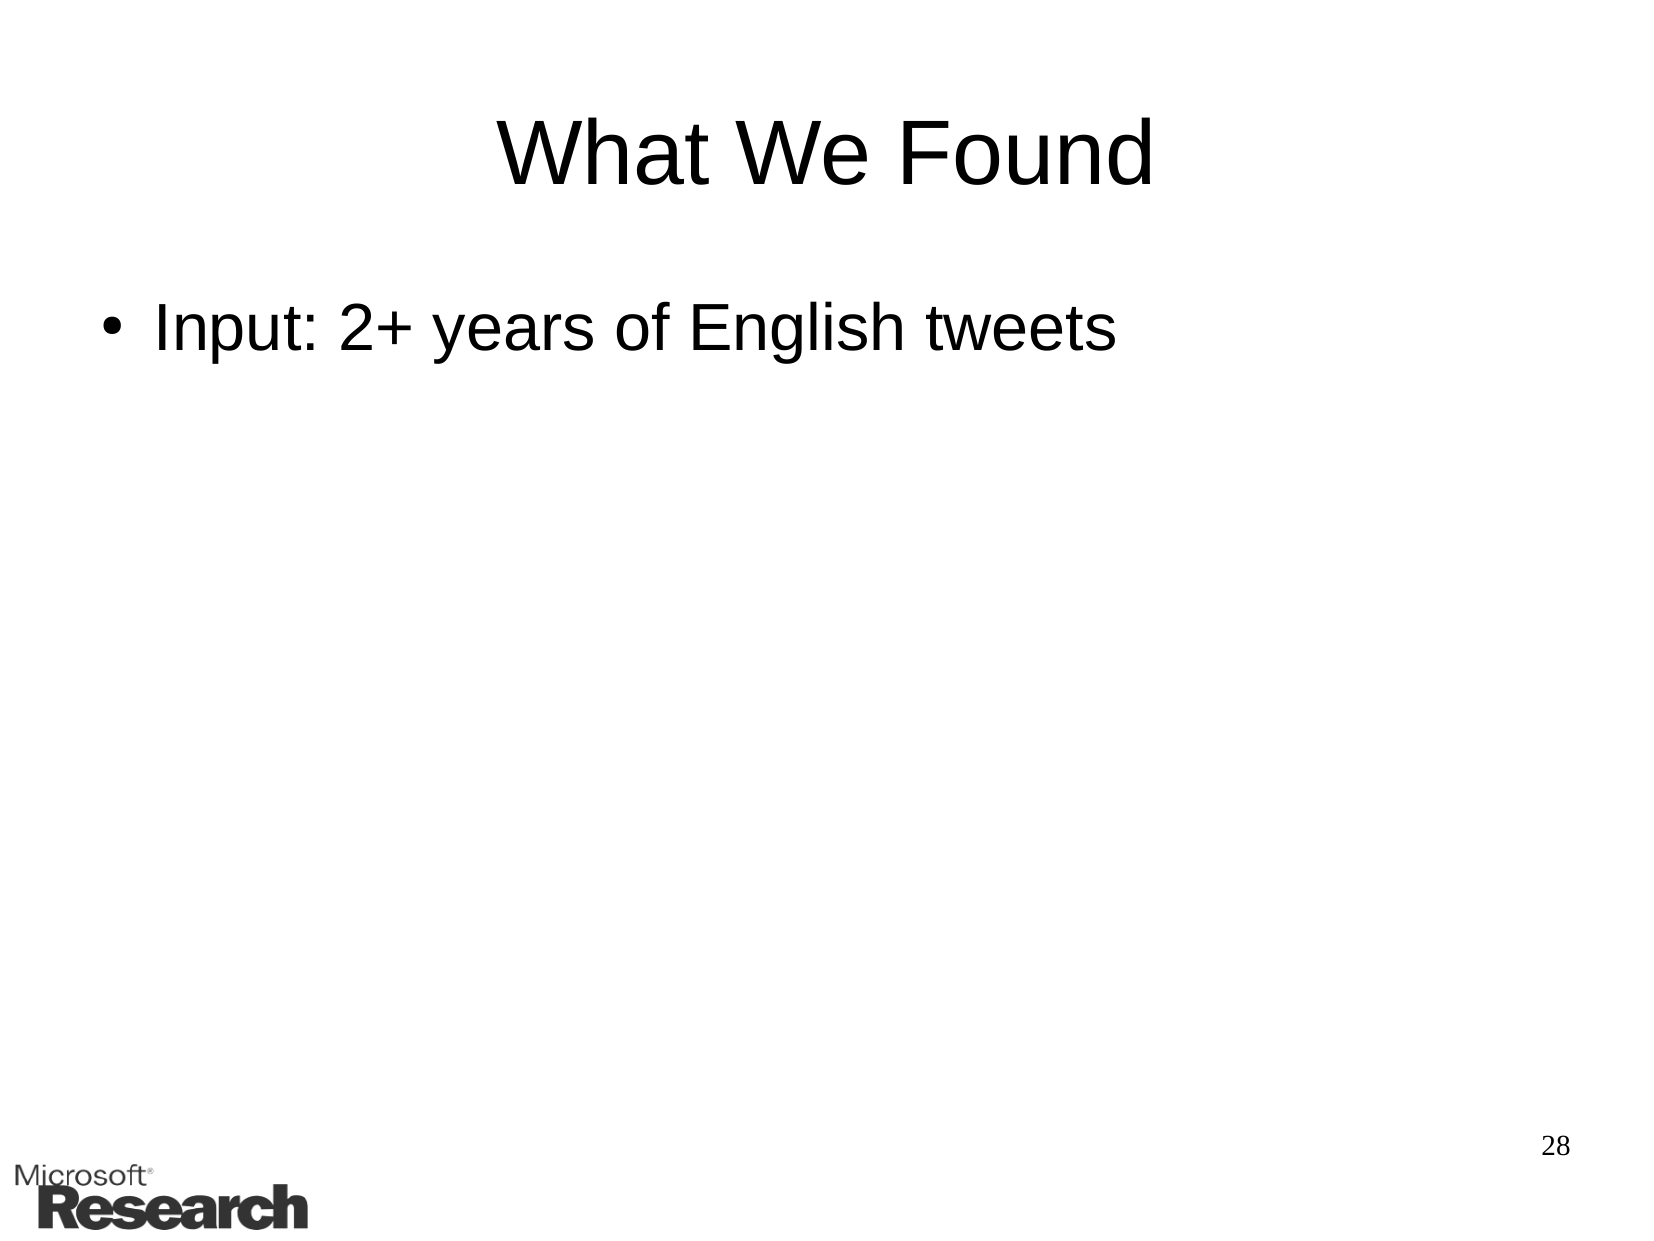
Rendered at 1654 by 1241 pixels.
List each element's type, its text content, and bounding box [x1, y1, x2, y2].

list Input: 2+ years of English tweets [82, 290, 1538, 1010]
picture [5, 1148, 322, 1241]
title What We Found [82, 49, 1571, 257]
